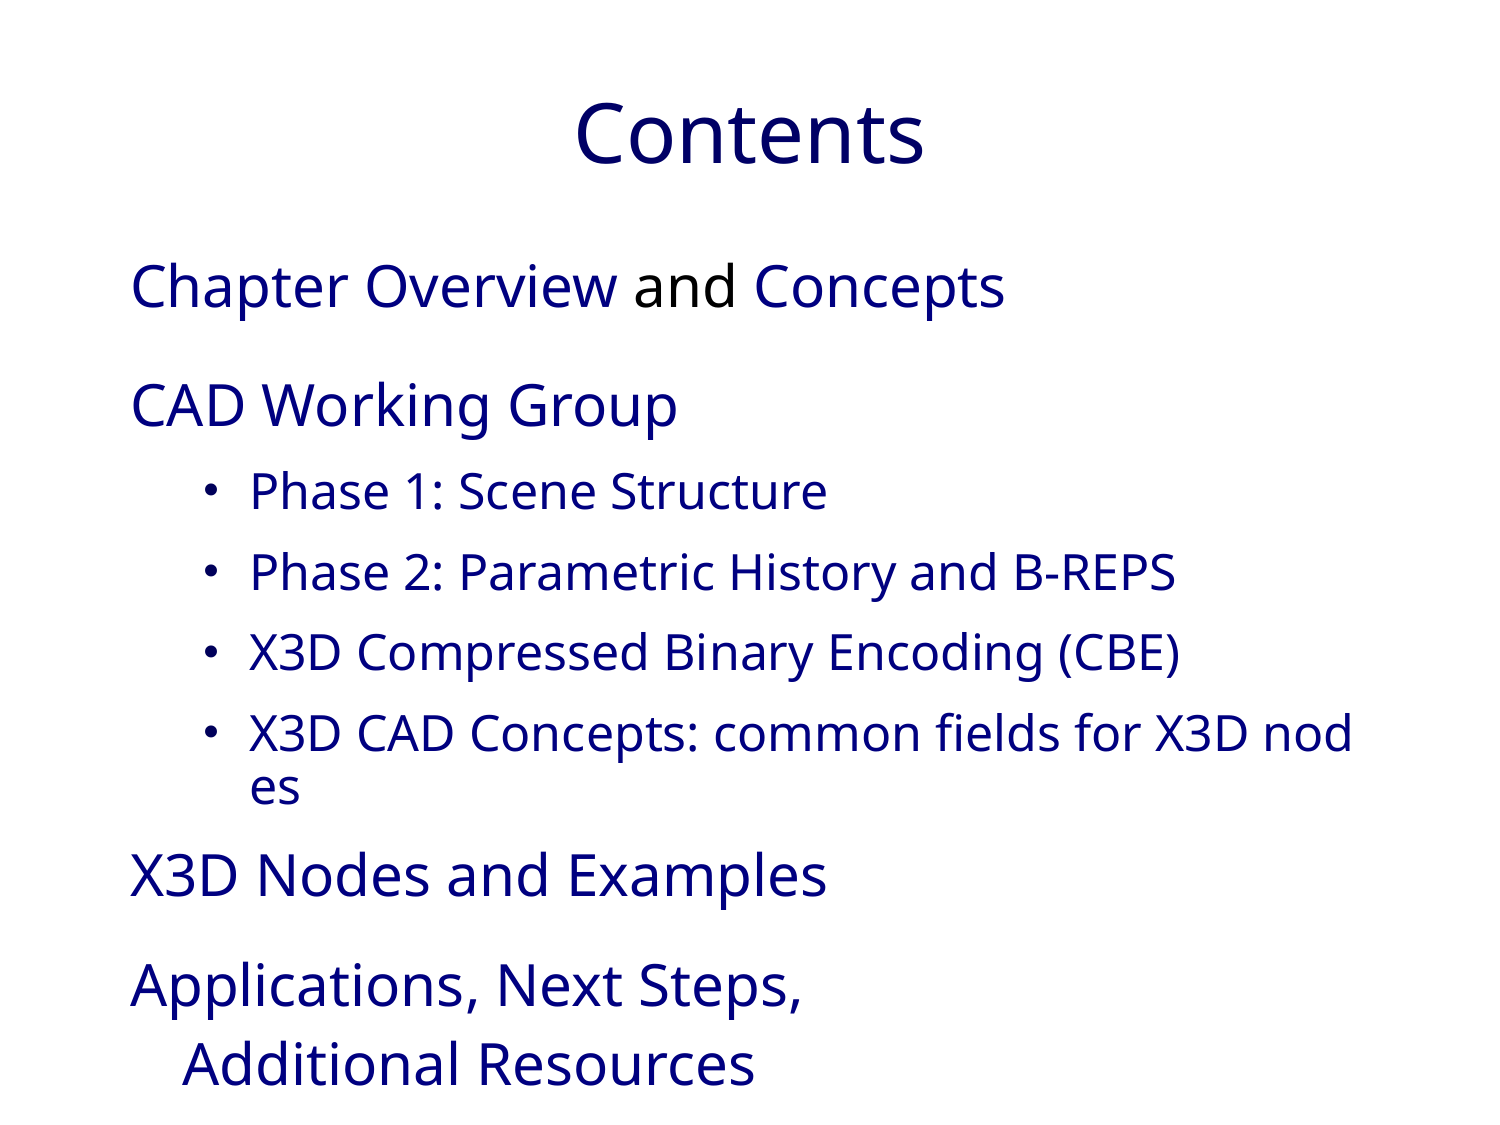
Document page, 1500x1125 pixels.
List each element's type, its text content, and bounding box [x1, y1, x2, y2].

title Contents [112, 29, 1388, 233]
list Chapter Overview and Concepts CAD Working Group Phase 1: Scene Structure Phase 2: Parametric History and B-REPS X3D Compressed Binary Encoding (CBE) X3D CAD Concepts: common fields for X3D nodes X3D Nodes and Examples Applications, Next Steps, Additional Resources Chapter Summary and Suggested Exercises References [112, 237, 1388, 1106]
